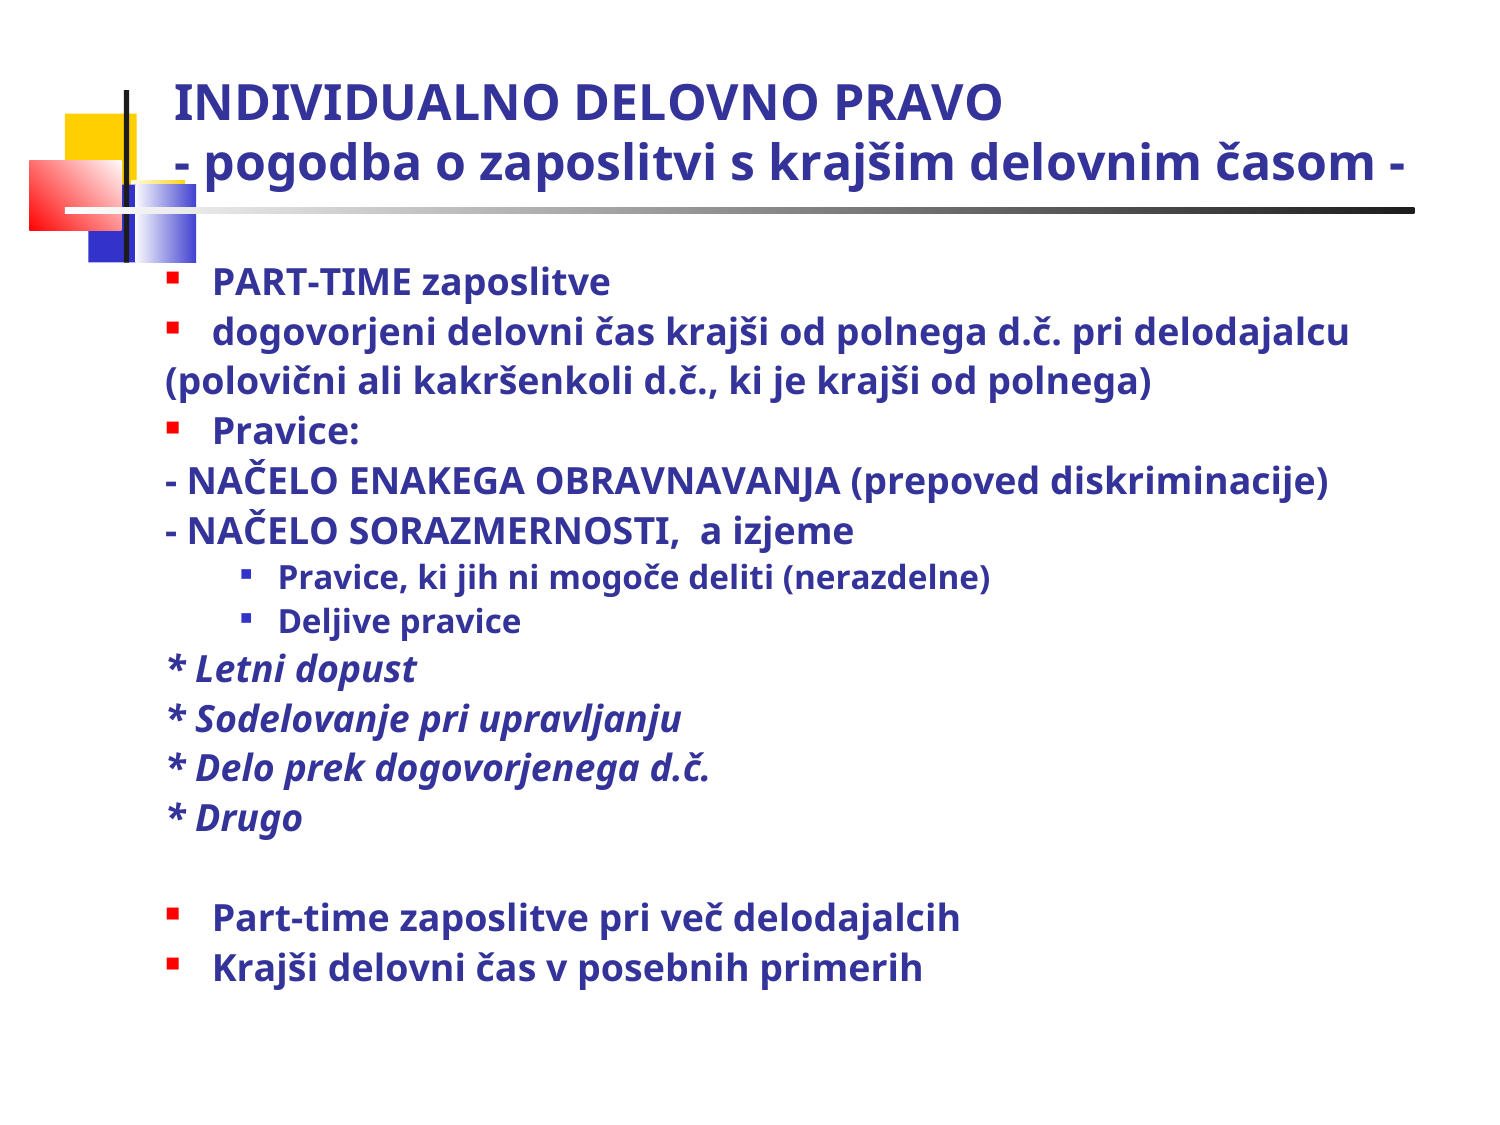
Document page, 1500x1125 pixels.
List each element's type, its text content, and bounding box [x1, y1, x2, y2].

list PART-TIME zaposlitve dogovorjeni delovni čas krajši od polnega d.č. pri delodajalcu (polovični ali kakršenkoli d.č., ki je krajši od polnega) Pravice: - NAČELO ENAKEGA OBRAVNAVANJA (prepoved diskriminacije) - NAČELO SORAZMERNOSTI, a izjeme Pravice, ki jih ni mogoče deliti (nerazdelne) Deljive pravice * Letni dopust * Sodelovanje pri upravljanju * Delo prek dogovorjenega d.č. * Drugo Part-time zaposlitve pri več delodajalcih Krajši delovni čas v posebnih primerih [75, 255, 1426, 1047]
title INDIVIDUALNO DELOVNO PRAVO - pogodba o zaposlitvi s krajšim delovnim časom - [159, 35, 1468, 199]
